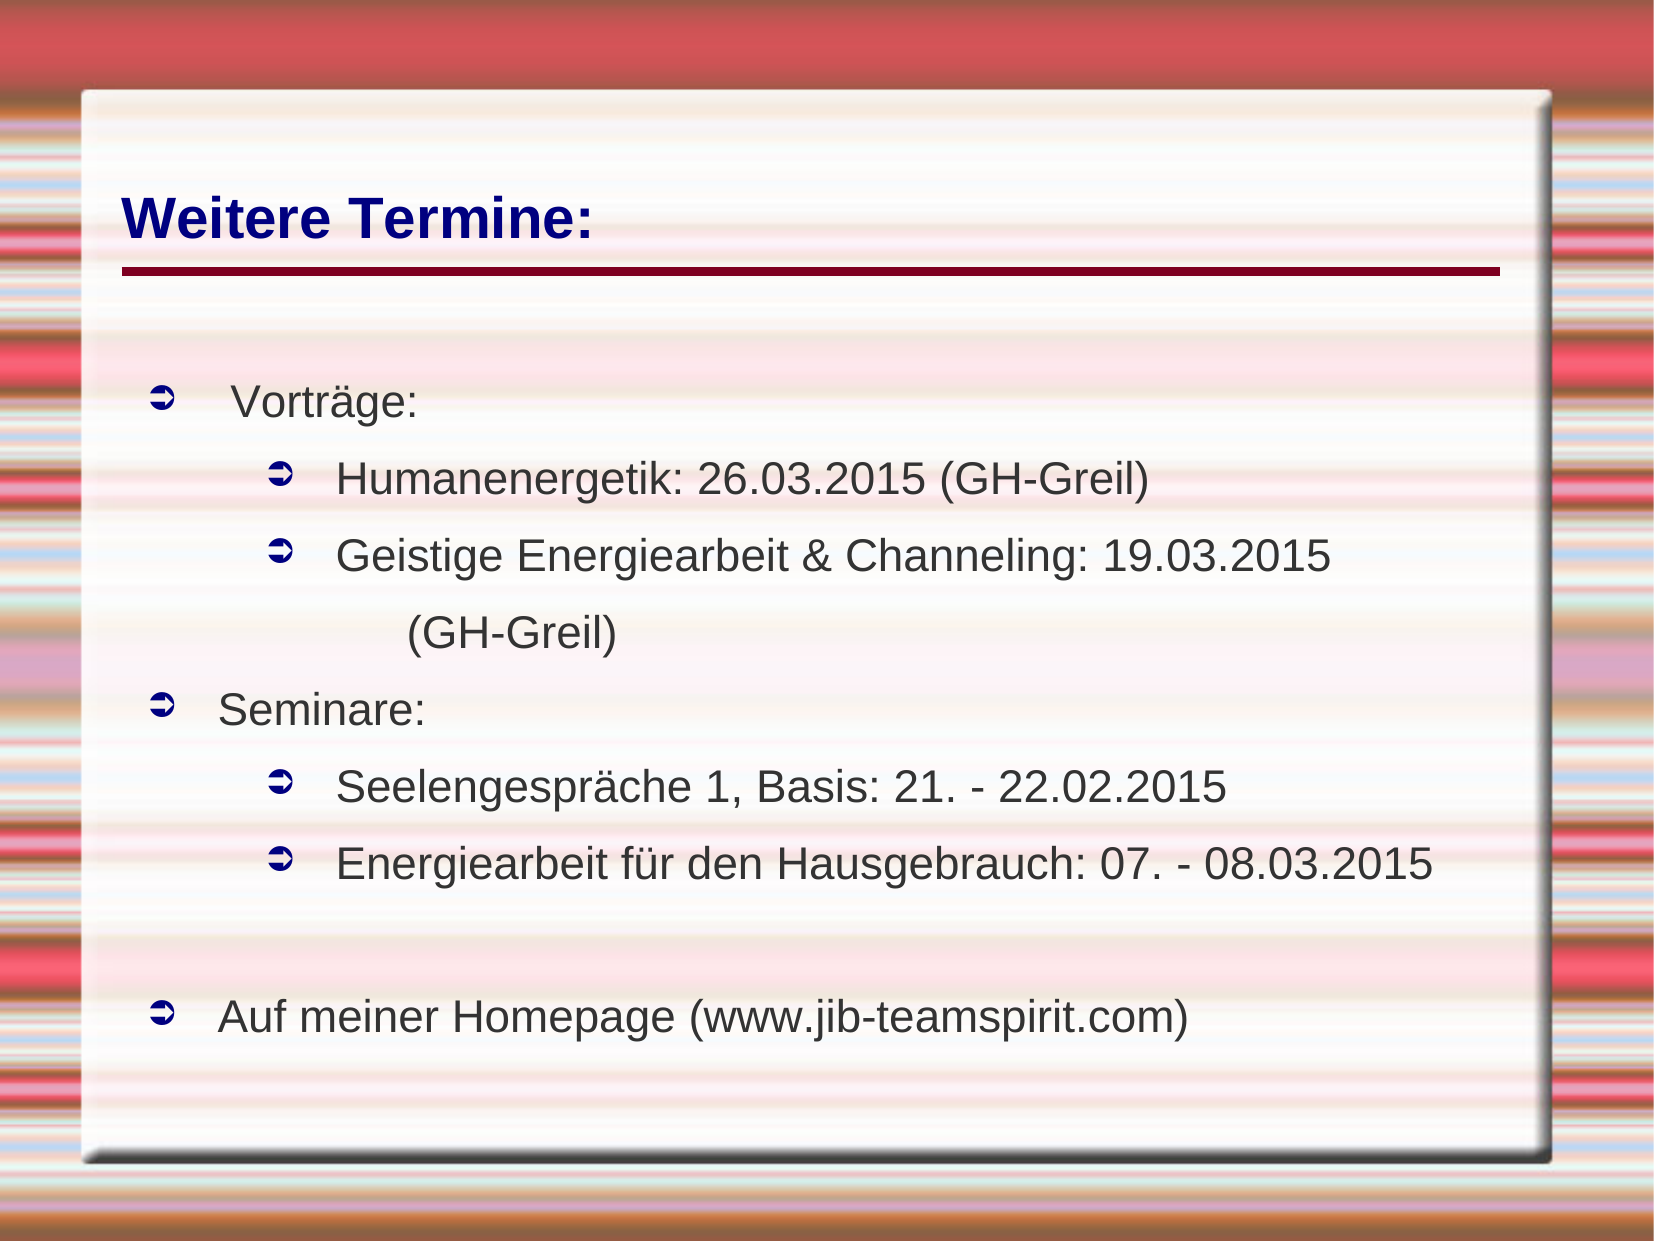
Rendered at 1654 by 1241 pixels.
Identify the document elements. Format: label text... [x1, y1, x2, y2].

title Weitere Termine: [121, 114, 1534, 322]
list Vorträge: Humanenergetik: 26.03.2015 (GH-Greil) Geistige Energiearbeit & Channeling: 19.03.2015 (GH-Greil) Seminare: Seelengespräche 1, Basis: 21. - 22.02.2015 Energiearbeit für den Hausgebrauch: 07. - 08.03.2015 Auf meiner Homepage (www.jib-teamspirit.com) [134, 350, 1453, 1168]
picture [0, 0, 1654, 1241]
